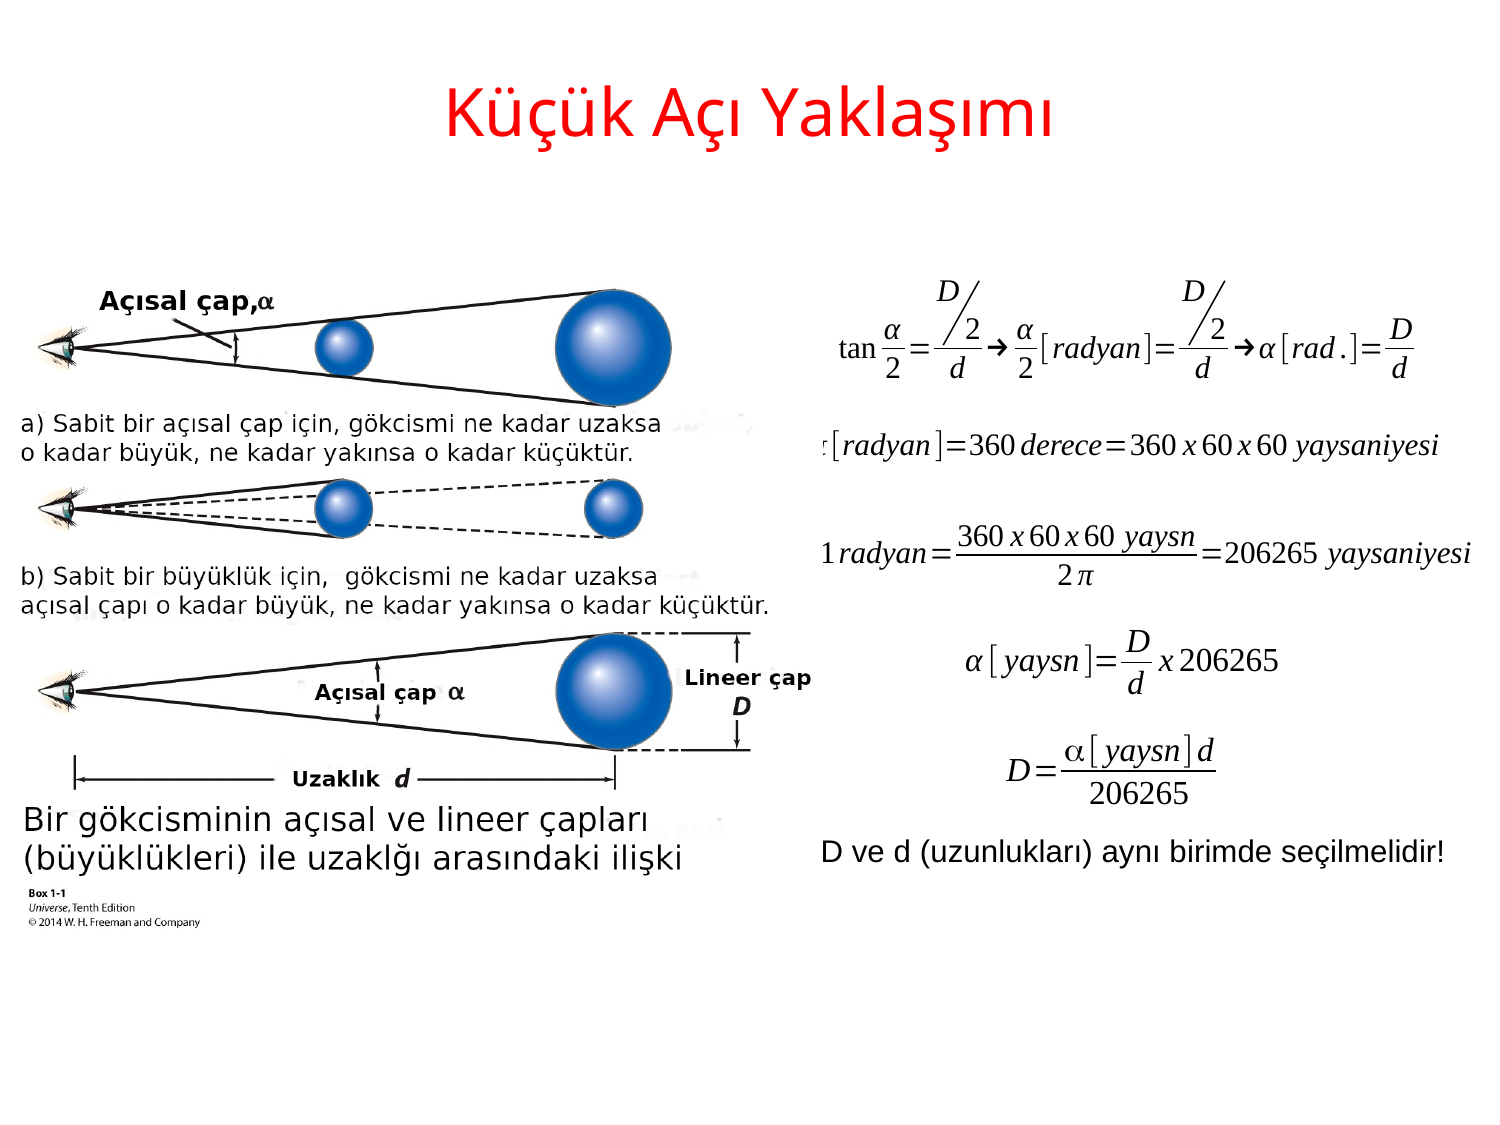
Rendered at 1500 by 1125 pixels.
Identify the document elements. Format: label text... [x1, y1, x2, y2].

chart [958, 622, 1287, 702]
picture [15, 279, 823, 931]
chart [823, 427, 1447, 463]
chart [998, 731, 1224, 812]
text_box D ve d (uzunlukları) aynı birimde seçilmelidir! [770, 824, 1497, 883]
chart [830, 273, 1423, 387]
chart [823, 517, 1478, 593]
title Küçük Açı Yaklaşımı [75, 15, 1426, 204]
